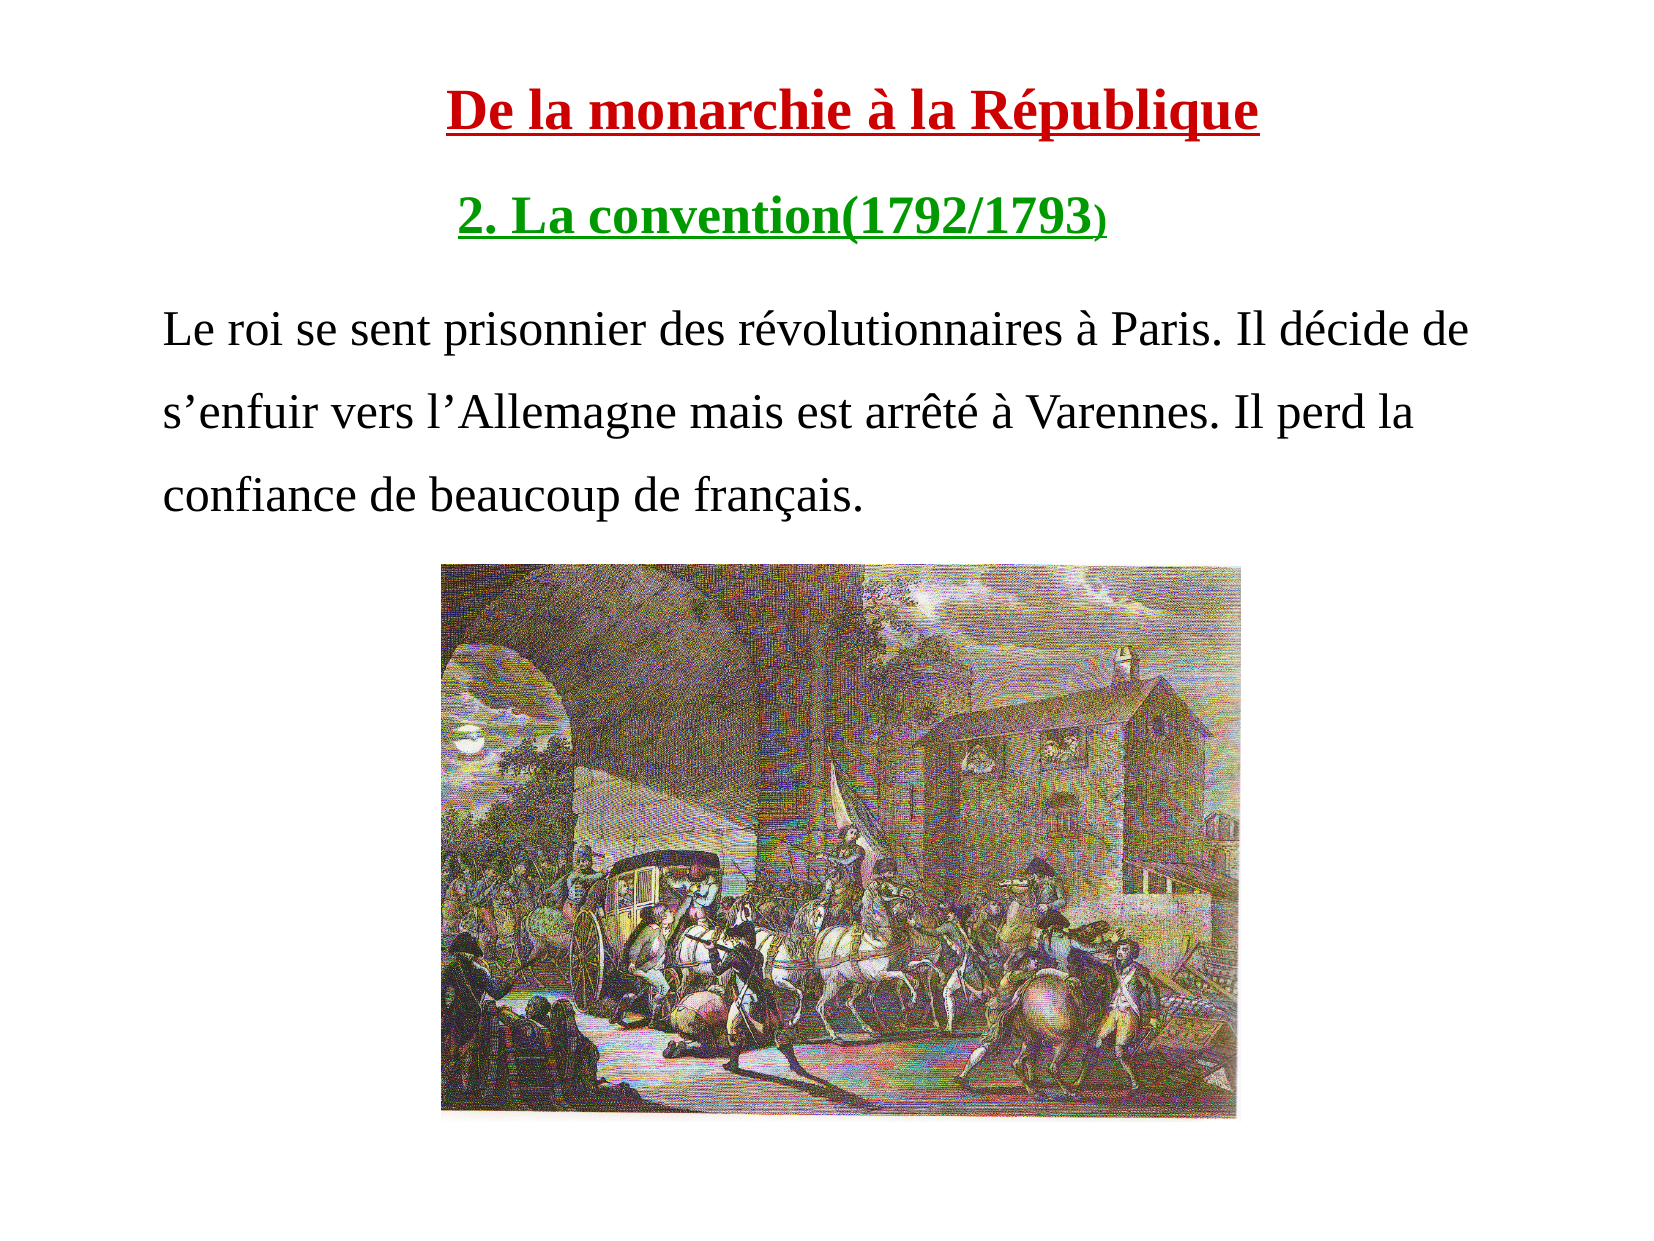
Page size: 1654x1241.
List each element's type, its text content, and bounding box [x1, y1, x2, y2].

text_box 2. La convention(1792/1793) [442, 147, 1361, 224]
picture [441, 564, 1241, 1123]
text_box Le roi se sent prisonnier des révolutionnaires à Paris. Il décide de s’enfuir vers l’Allemagne mais est arrêté à Varennes. Il perd la confiance de beaucoup de français. [147, 265, 1550, 614]
text_box De la monarchie à la République [383, 37, 1322, 119]
